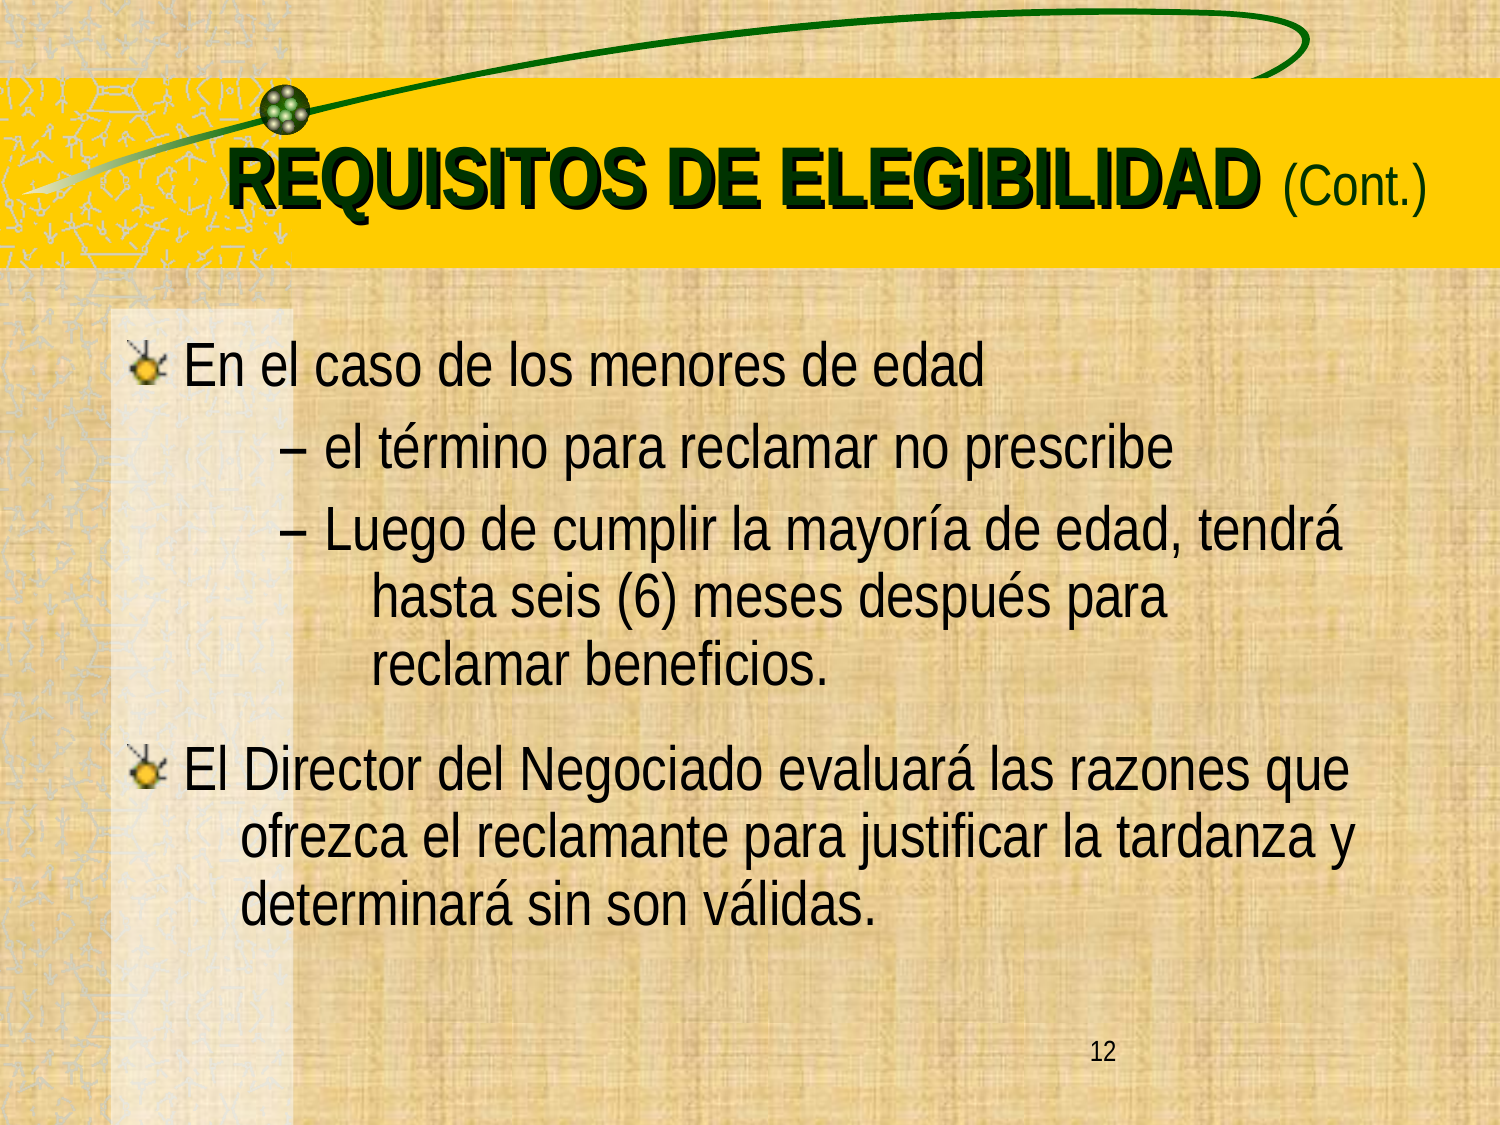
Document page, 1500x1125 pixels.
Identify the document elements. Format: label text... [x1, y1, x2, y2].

title REQUISITOS DE ELEGIBILIDAD (Cont.) [189, 75, 1465, 263]
text_box [1074, 1025, 1388, 1101]
list En el caso de los menores de edad el término para reclamar no prescribe Luego de cumplir la mayoría de edad, tendrá hasta seis (6) meses después para reclamar beneficios. El Director del Negociado evaluará las razones que ofrezca el reclamante para justificar la tardanza y determinará sin son válidas. [112, 324, 1388, 1000]
